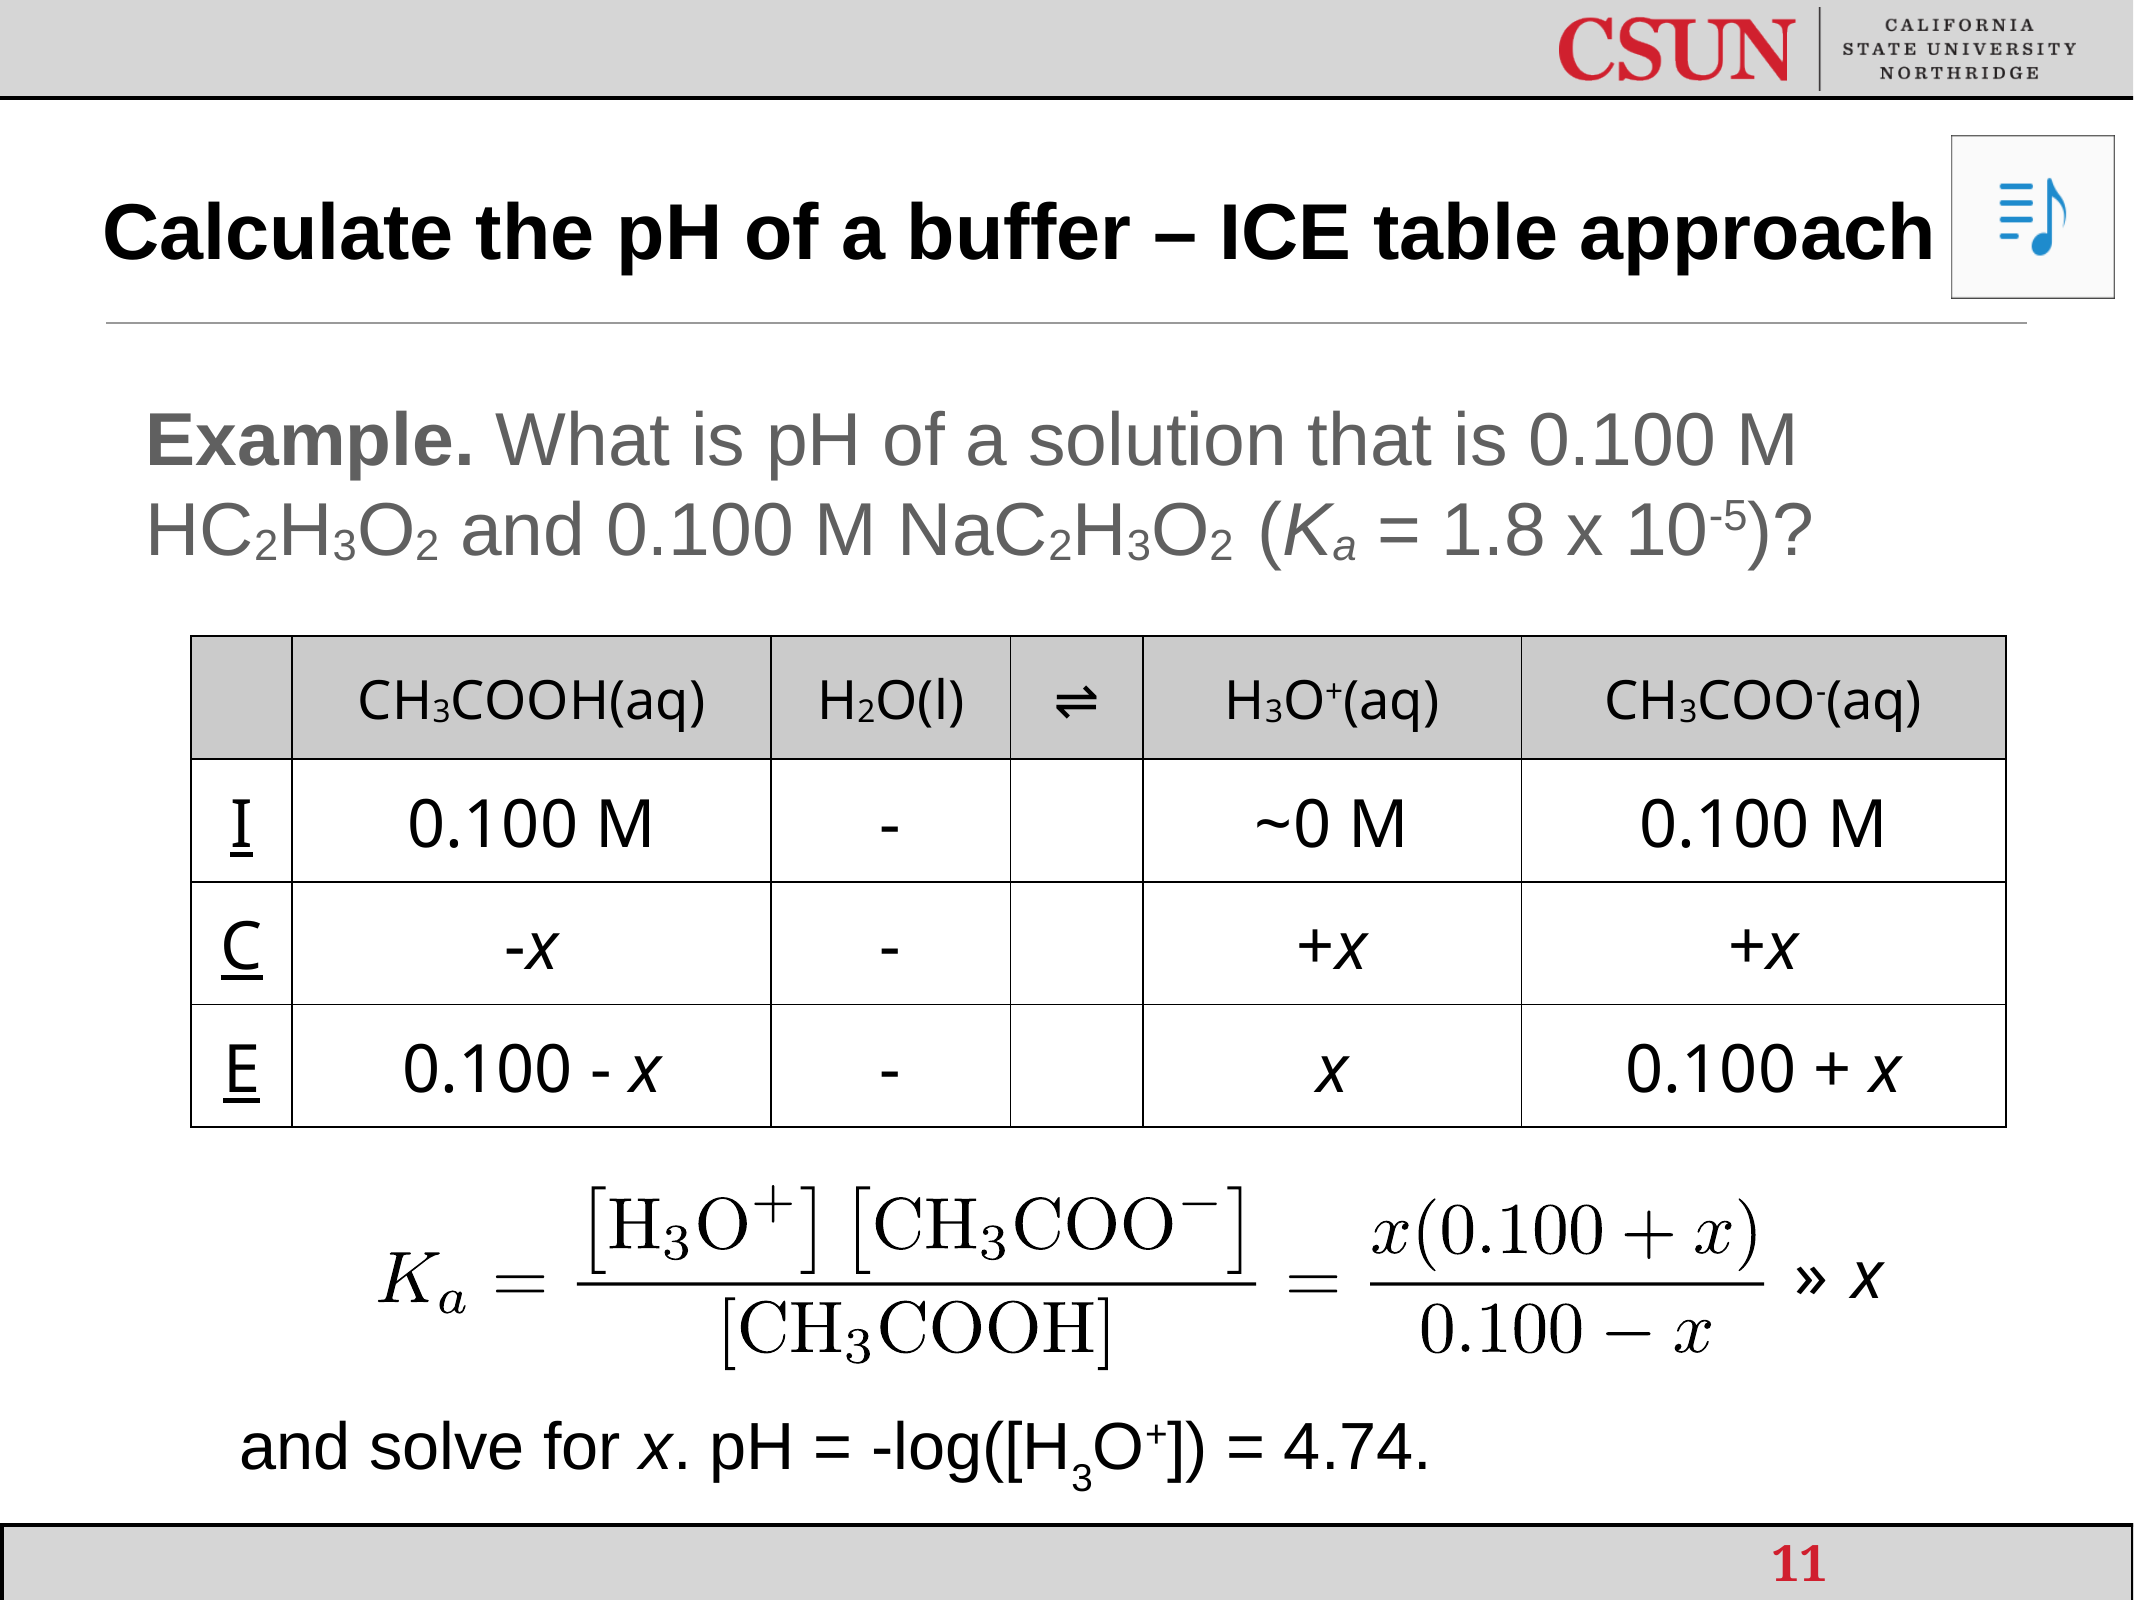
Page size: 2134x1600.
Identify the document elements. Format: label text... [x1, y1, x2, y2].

table_header H2O(l) [772, 637, 1010, 758]
table_header ⇌ [1011, 637, 1142, 758]
table_cell +x [1522, 883, 2005, 1004]
text_box and solve for x. pH = -log([H3O+]) = 4.74. [225, 1395, 1535, 1519]
table_cell 0.100 - x [293, 1005, 770, 1126]
table_cell - [772, 760, 1010, 881]
table_cell I [192, 760, 291, 881]
list Example. What is pH of a solution that is 0.100 M HC2H3O2 and 0.100 M NaC2H3O2 (Ka = 1.8 x 10-5)? [93, 382, 2040, 663]
table_cell 0.100 + x [1522, 1005, 2005, 1126]
table_cell -x [293, 883, 770, 1004]
text_box [1950, 134, 2116, 301]
table_header CH3COO-(aq) [1522, 637, 2005, 758]
picture [1559, 7, 2076, 91]
text_box » x [1780, 1204, 1996, 1345]
text_box [375, 1185, 1765, 1371]
table_cell C [192, 883, 291, 1004]
table_cell 0.100 M [1522, 760, 2005, 881]
table_cell [1011, 883, 1142, 1004]
title Calculate the pH of a buffer – ICE table approach [93, 104, 2040, 284]
table_cell x [1144, 1005, 1521, 1126]
table_cell [1011, 1005, 1142, 1126]
table_cell - [772, 1005, 1010, 1126]
table_cell [1011, 760, 1142, 881]
table_header CH3COOH(aq) [293, 637, 770, 758]
table_cell - [772, 883, 1010, 1004]
table_cell E [192, 1005, 291, 1126]
table_cell 0.100 M [293, 760, 770, 881]
table_cell ~0 M [1144, 760, 1521, 881]
table_header [192, 637, 291, 758]
table_cell +x [1144, 883, 1521, 1004]
table_header H3O+(aq) [1144, 637, 1521, 758]
